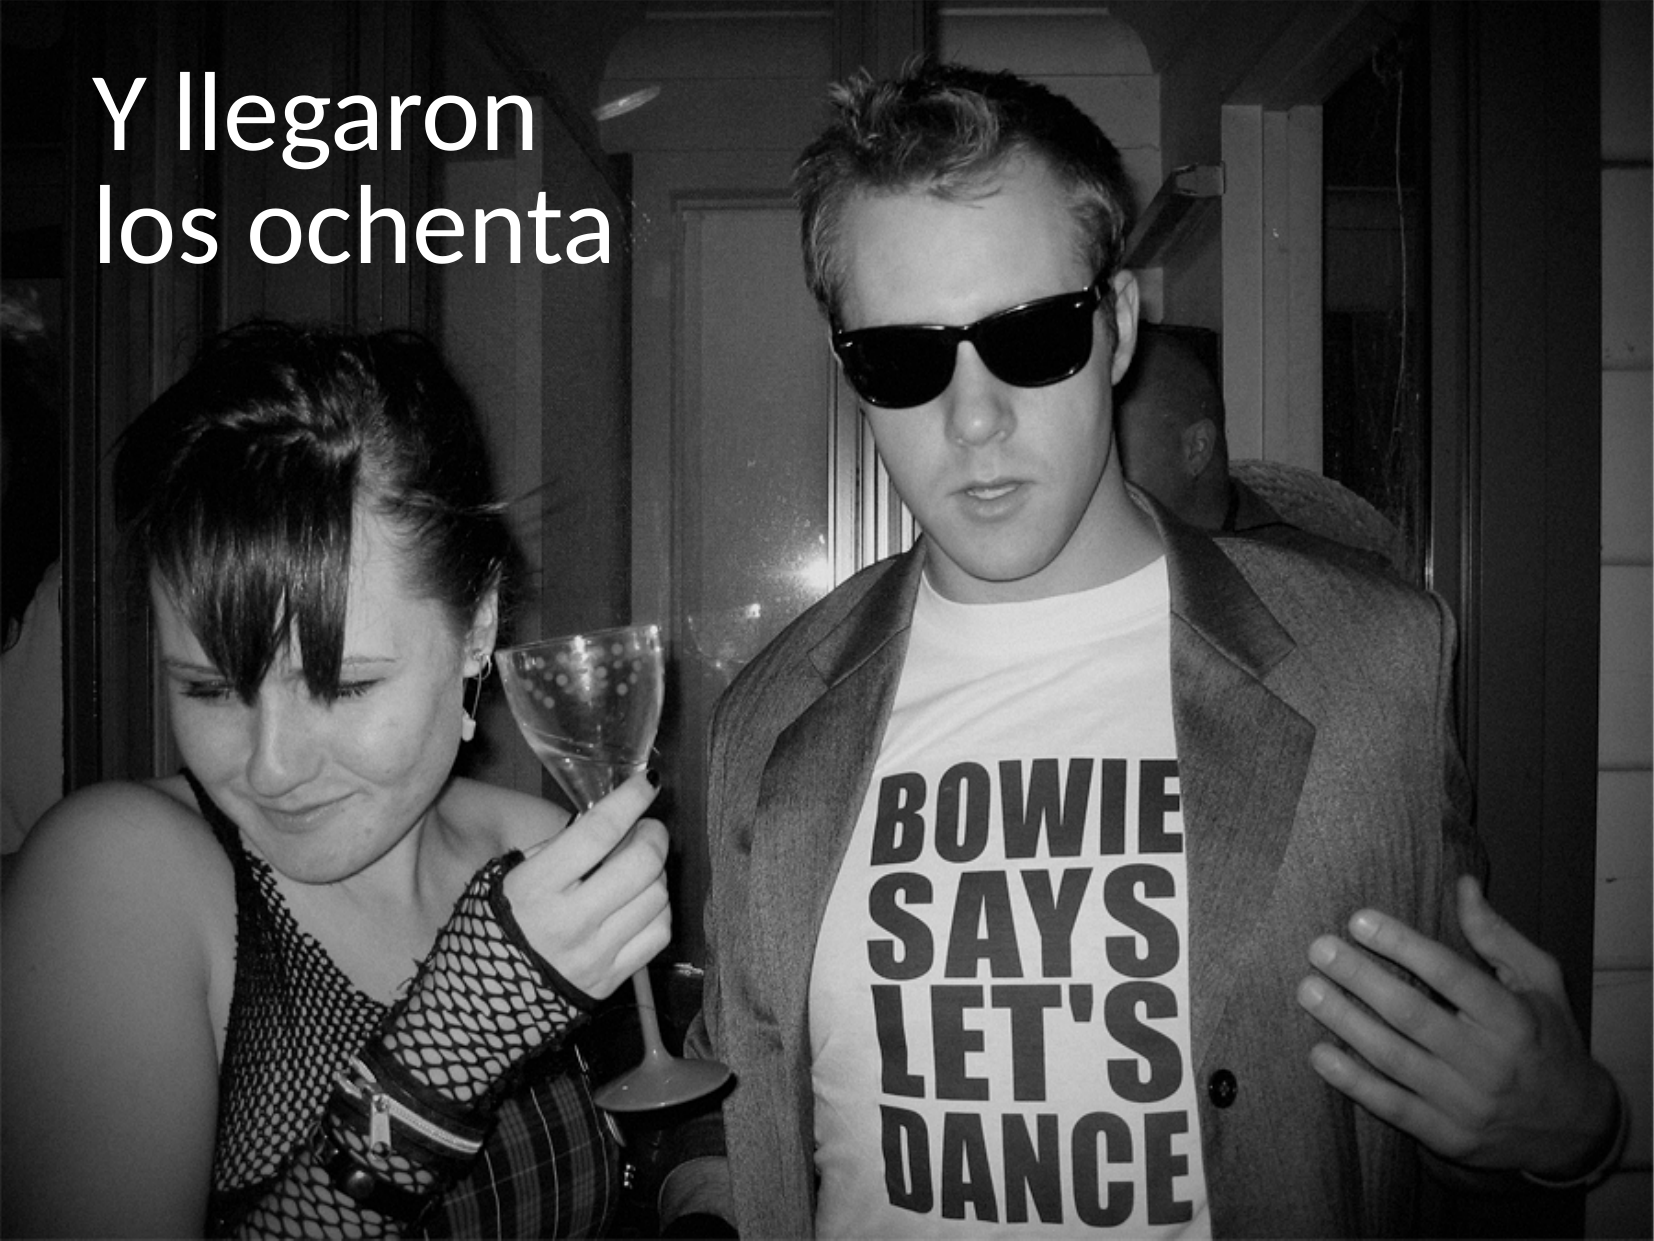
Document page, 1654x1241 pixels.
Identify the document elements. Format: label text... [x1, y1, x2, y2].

text_box Y llegaron los ochenta [77, 58, 1087, 299]
picture [0, 0, 1654, 1241]
